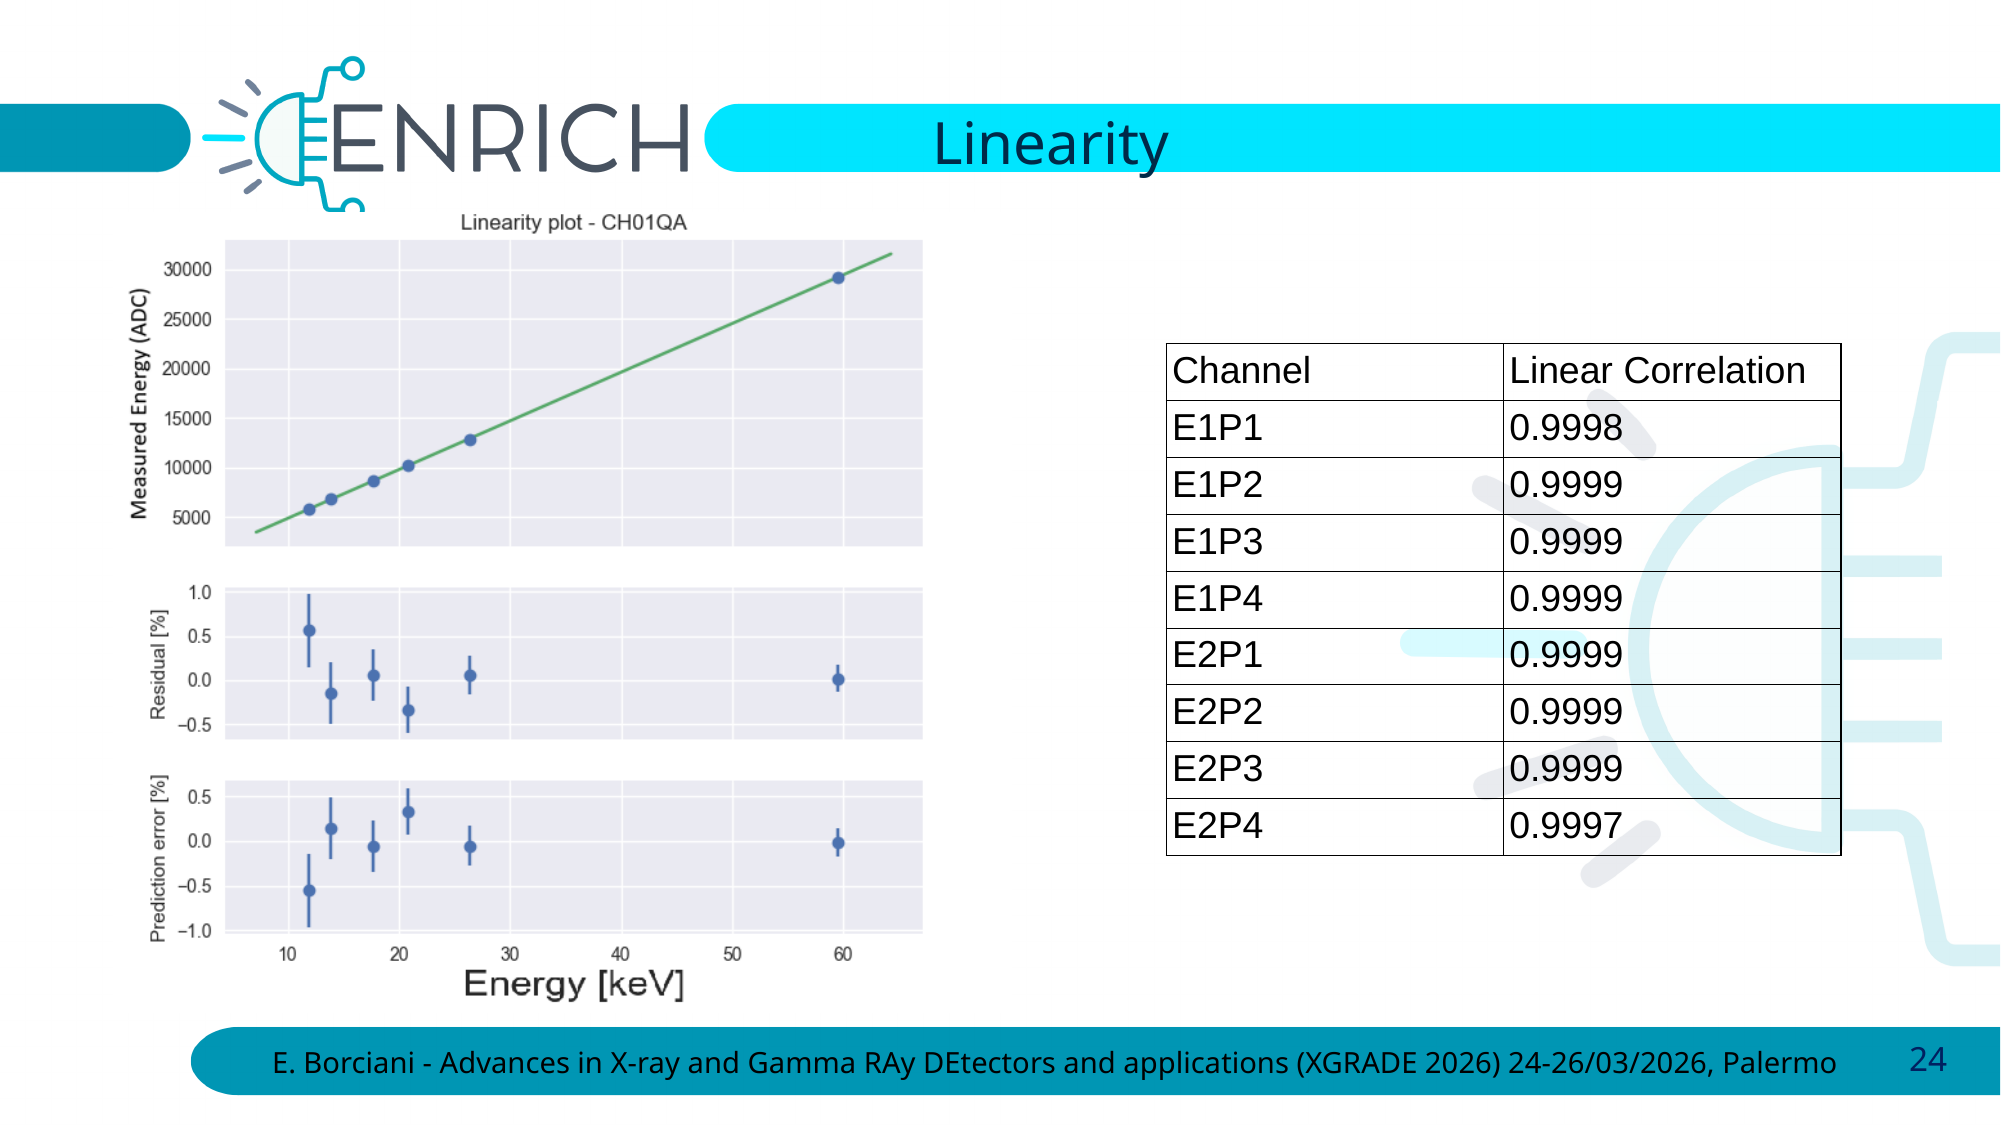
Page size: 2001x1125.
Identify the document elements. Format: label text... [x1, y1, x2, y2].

table_cell E2P3 [1167, 742, 1503, 798]
table_cell E1P1 [1167, 401, 1503, 457]
table_cell E1P2 [1167, 458, 1503, 514]
table_cell 0.9999 [1504, 629, 1840, 684]
text_box Linearity [917, 98, 1189, 184]
table_cell 0.9998 [1504, 401, 1840, 457]
table_cell 0.9999 [1504, 515, 1840, 571]
table_cell 0.9999 [1504, 572, 1840, 628]
table_cell 0.9999 [1504, 742, 1840, 798]
table_header Linear Correlation [1504, 344, 1840, 400]
table_cell 0.9997 [1504, 799, 1840, 855]
picture [0, 0, 2001, 1125]
table_cell 0.9999 [1504, 685, 1840, 741]
table_cell E2P4 [1167, 799, 1503, 855]
table_cell 0.9999 [1504, 458, 1840, 514]
slide_number <number> [1512, 1031, 1963, 1092]
table_header Channel [1167, 344, 1503, 400]
table_cell E1P3 [1167, 515, 1503, 571]
table_cell E2P2 [1167, 685, 1503, 741]
table_cell E2P1 [1167, 629, 1503, 684]
text_box E. Borciani - Advances in X-ray and Gamma RAy DEtectors and applications (XGRADE 2026) 24-26/03/2026, Palermo [149, 1037, 1962, 1087]
table_cell E1P4 [1167, 572, 1503, 628]
